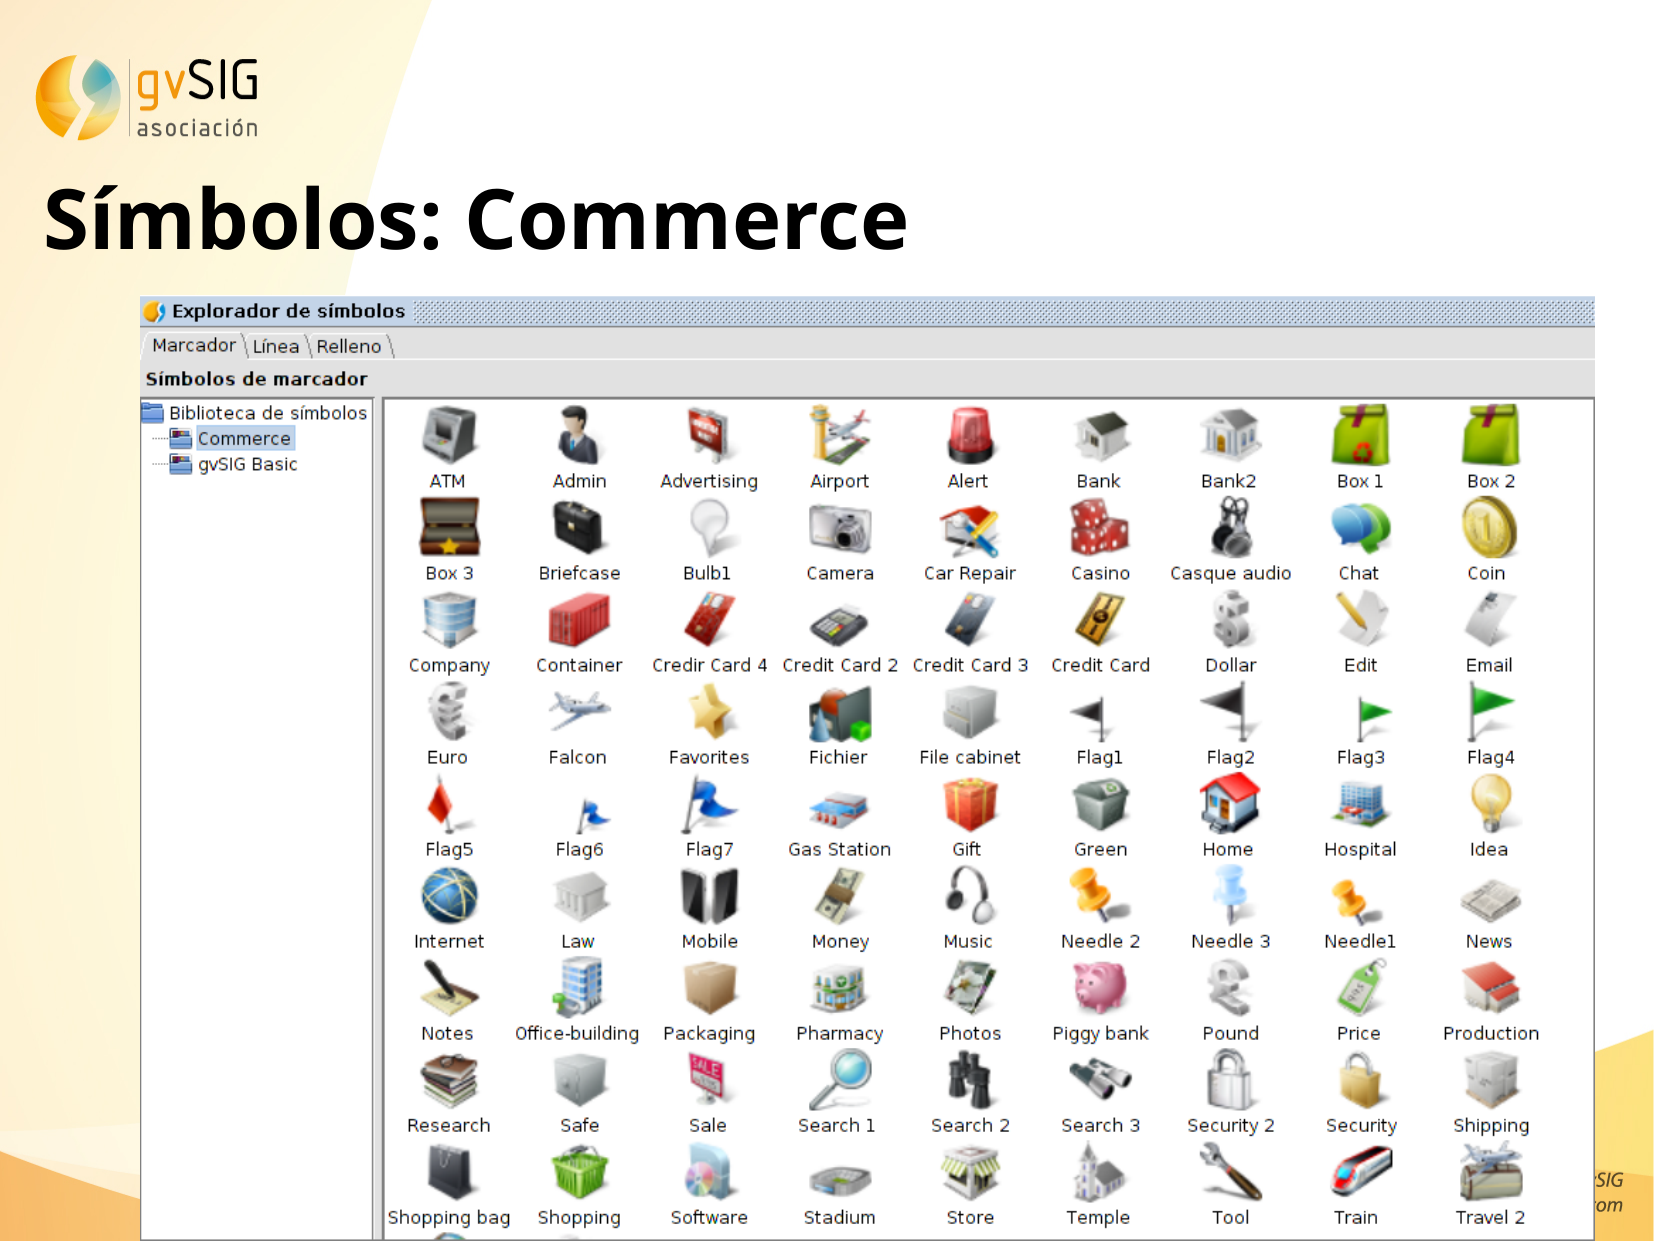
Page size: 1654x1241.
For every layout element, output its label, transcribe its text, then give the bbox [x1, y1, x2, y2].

title Símbolos: Commerce [43, 170, 1531, 265]
picture [0, 0, 1654, 1241]
